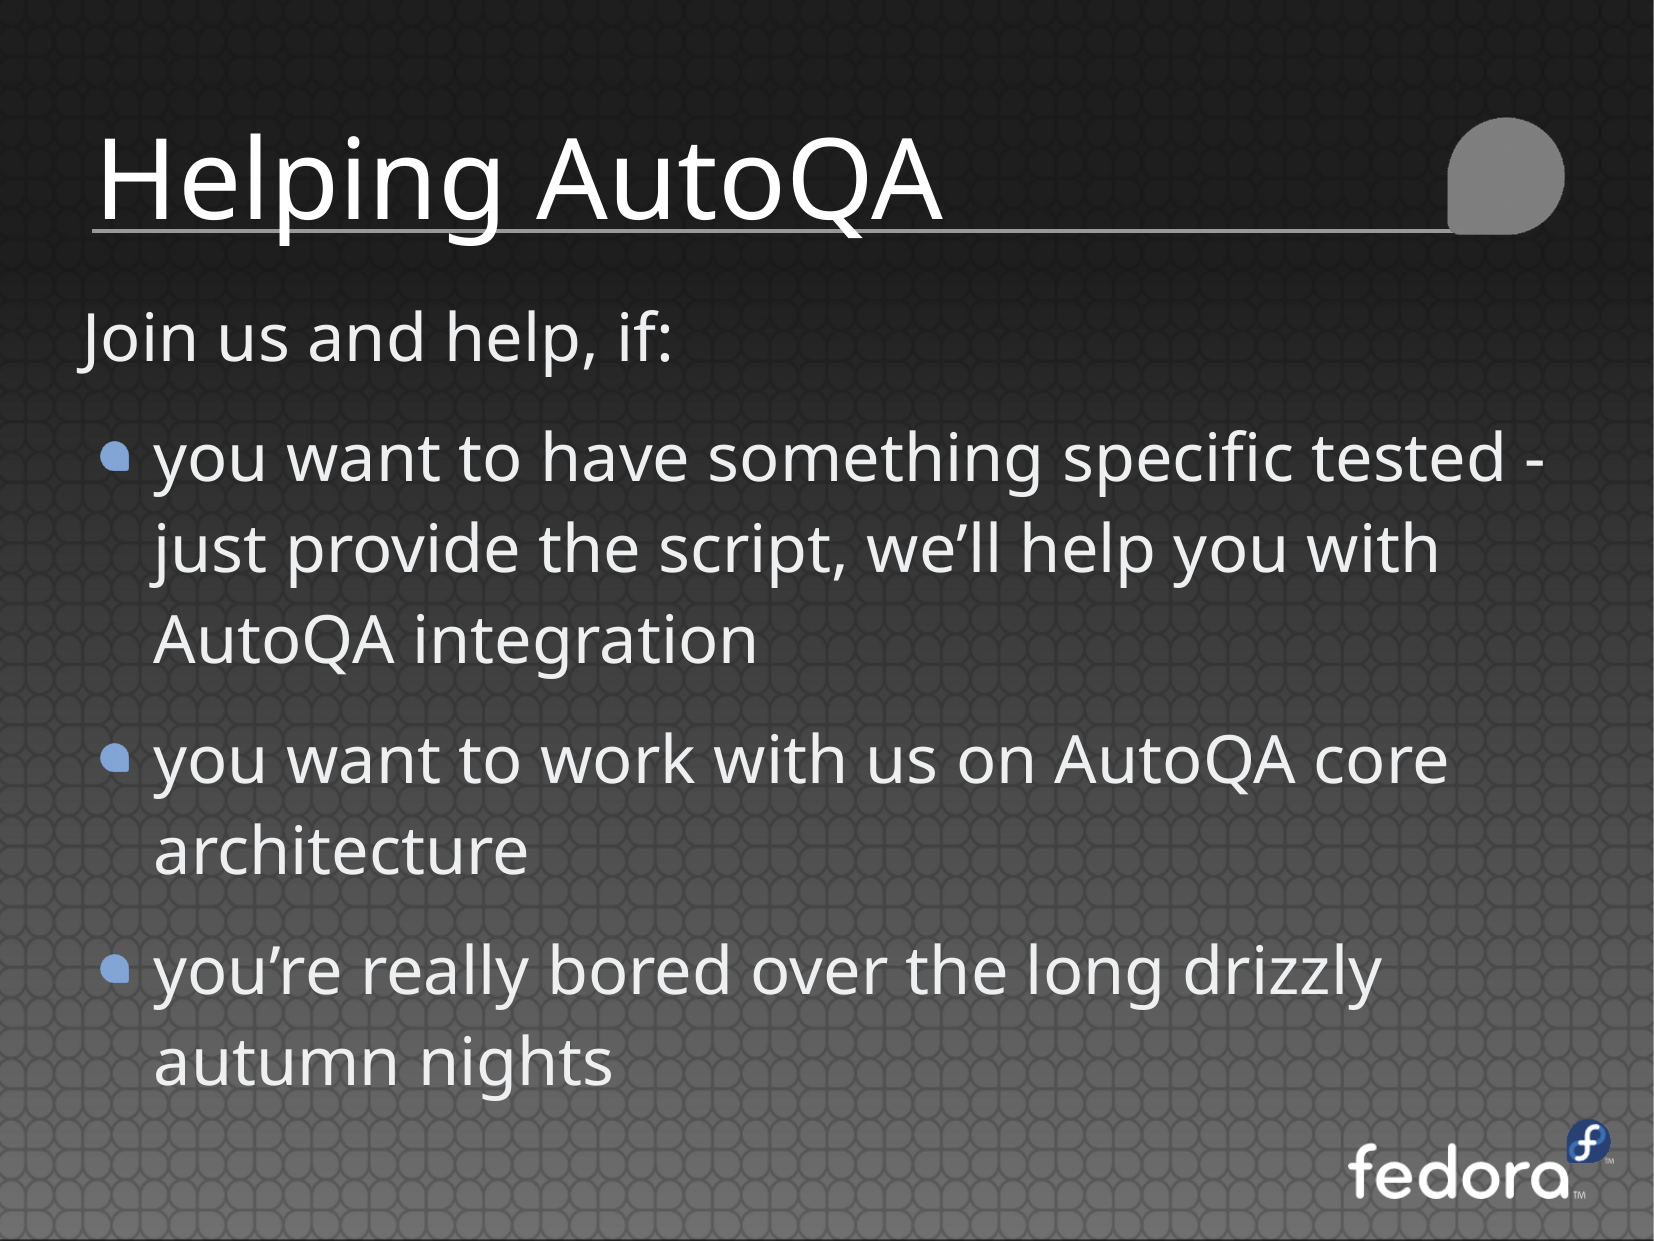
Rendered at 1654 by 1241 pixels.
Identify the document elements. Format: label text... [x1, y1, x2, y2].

picture [0, 0, 1654, 1241]
list Join us and help, if: you want to have something specific tested - just provide the script, we’ll help you with AutoQA integration you want to work with us on AutoQA core architecture you’re really bored over the long drizzly autumn nights [82, 290, 1571, 1002]
title Helping AutoQA [94, 100, 1426, 251]
